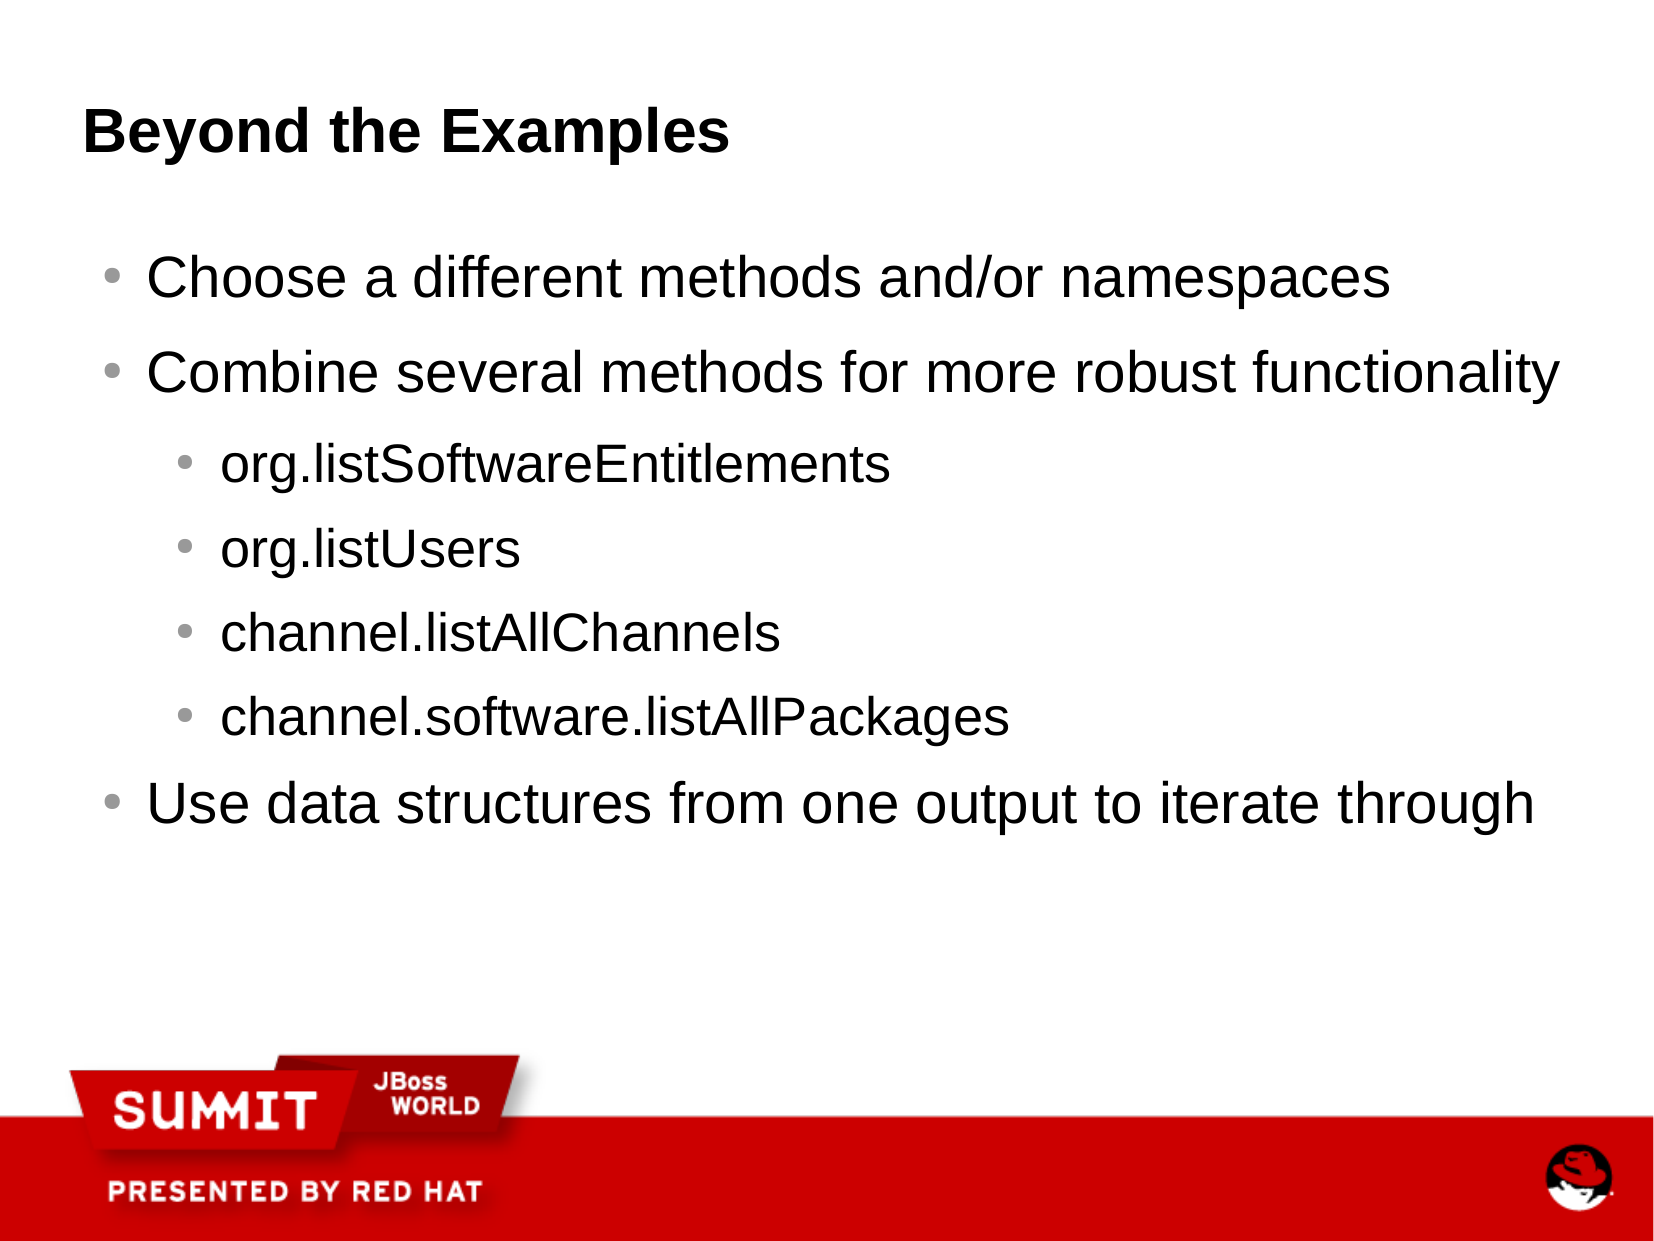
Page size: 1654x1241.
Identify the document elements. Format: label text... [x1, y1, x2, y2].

title Beyond the Examples [82, 45, 1571, 218]
picture [0, 1043, 1654, 1241]
list Choose a different methods and/or namespaces Combine several methods for more robust functionality org.listSoftwareEntitlements org.listUsers channel.listAllChannels channel.software.listAllPackages Use data structures from one output to iterate through [86, 244, 1576, 1024]
